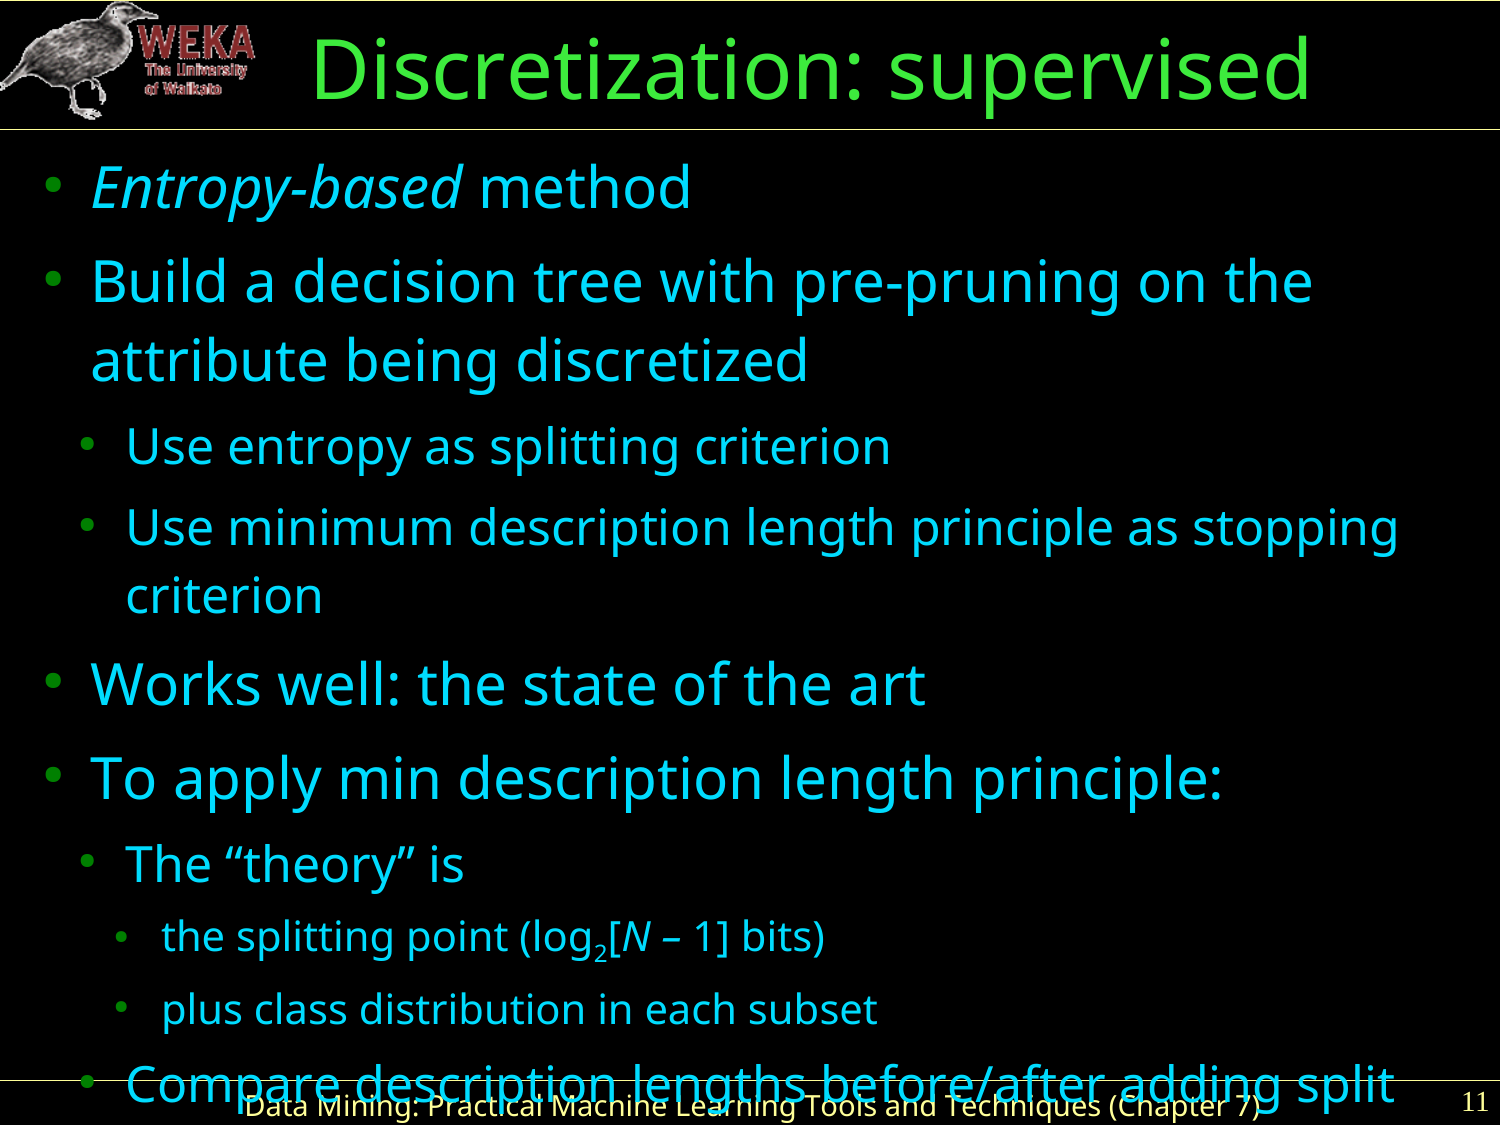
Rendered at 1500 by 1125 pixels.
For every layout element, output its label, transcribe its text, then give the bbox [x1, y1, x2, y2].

picture [0, 1, 266, 129]
title Discretization: supervised [295, 0, 1500, 148]
text_box Entropy-based method Build a decision tree with pre-pruning on the attribute being discretized Use entropy as splitting criterion Use minimum description length principle as stopping criterion Works well: the state of the art To apply min description length principle: The “theory” is the splitting point (log2[N – 1] bits) plus class distribution in each subset Compare description lengths before/after adding split [28, 139, 1476, 922]
